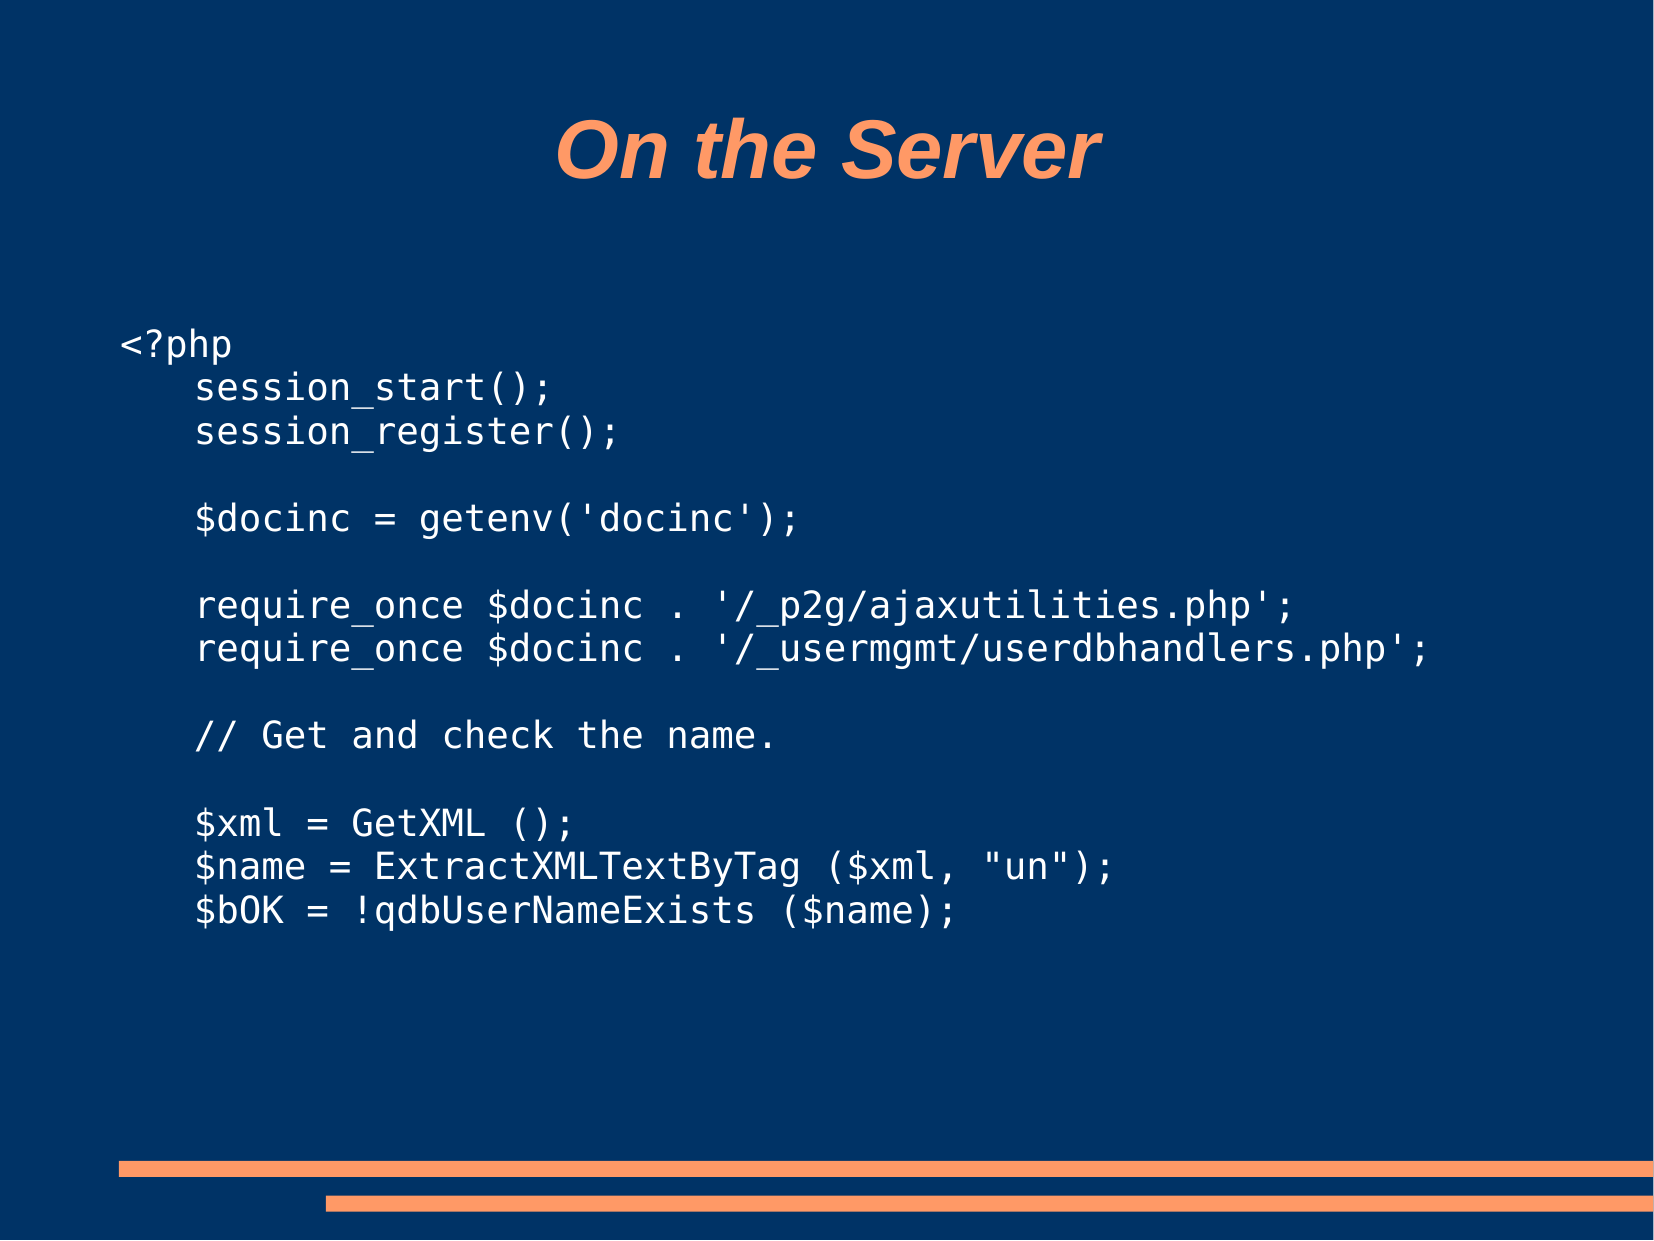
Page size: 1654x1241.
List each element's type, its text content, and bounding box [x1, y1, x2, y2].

title On the Server [121, 46, 1534, 254]
text_box <?php session_start(); session_register(); $docinc = getenv('docinc'); require_once $docinc . '/_p2g/ajaxutilities.php'; require_once $docinc . '/_usermgmt/userdbhandlers.php'; // Get and check the name. $xml = GetXML (); $name = ExtractXMLTextByTag ($xml, "un"); $bOK = !qdbUserNameExists ($name); [120, 322, 1538, 1002]
